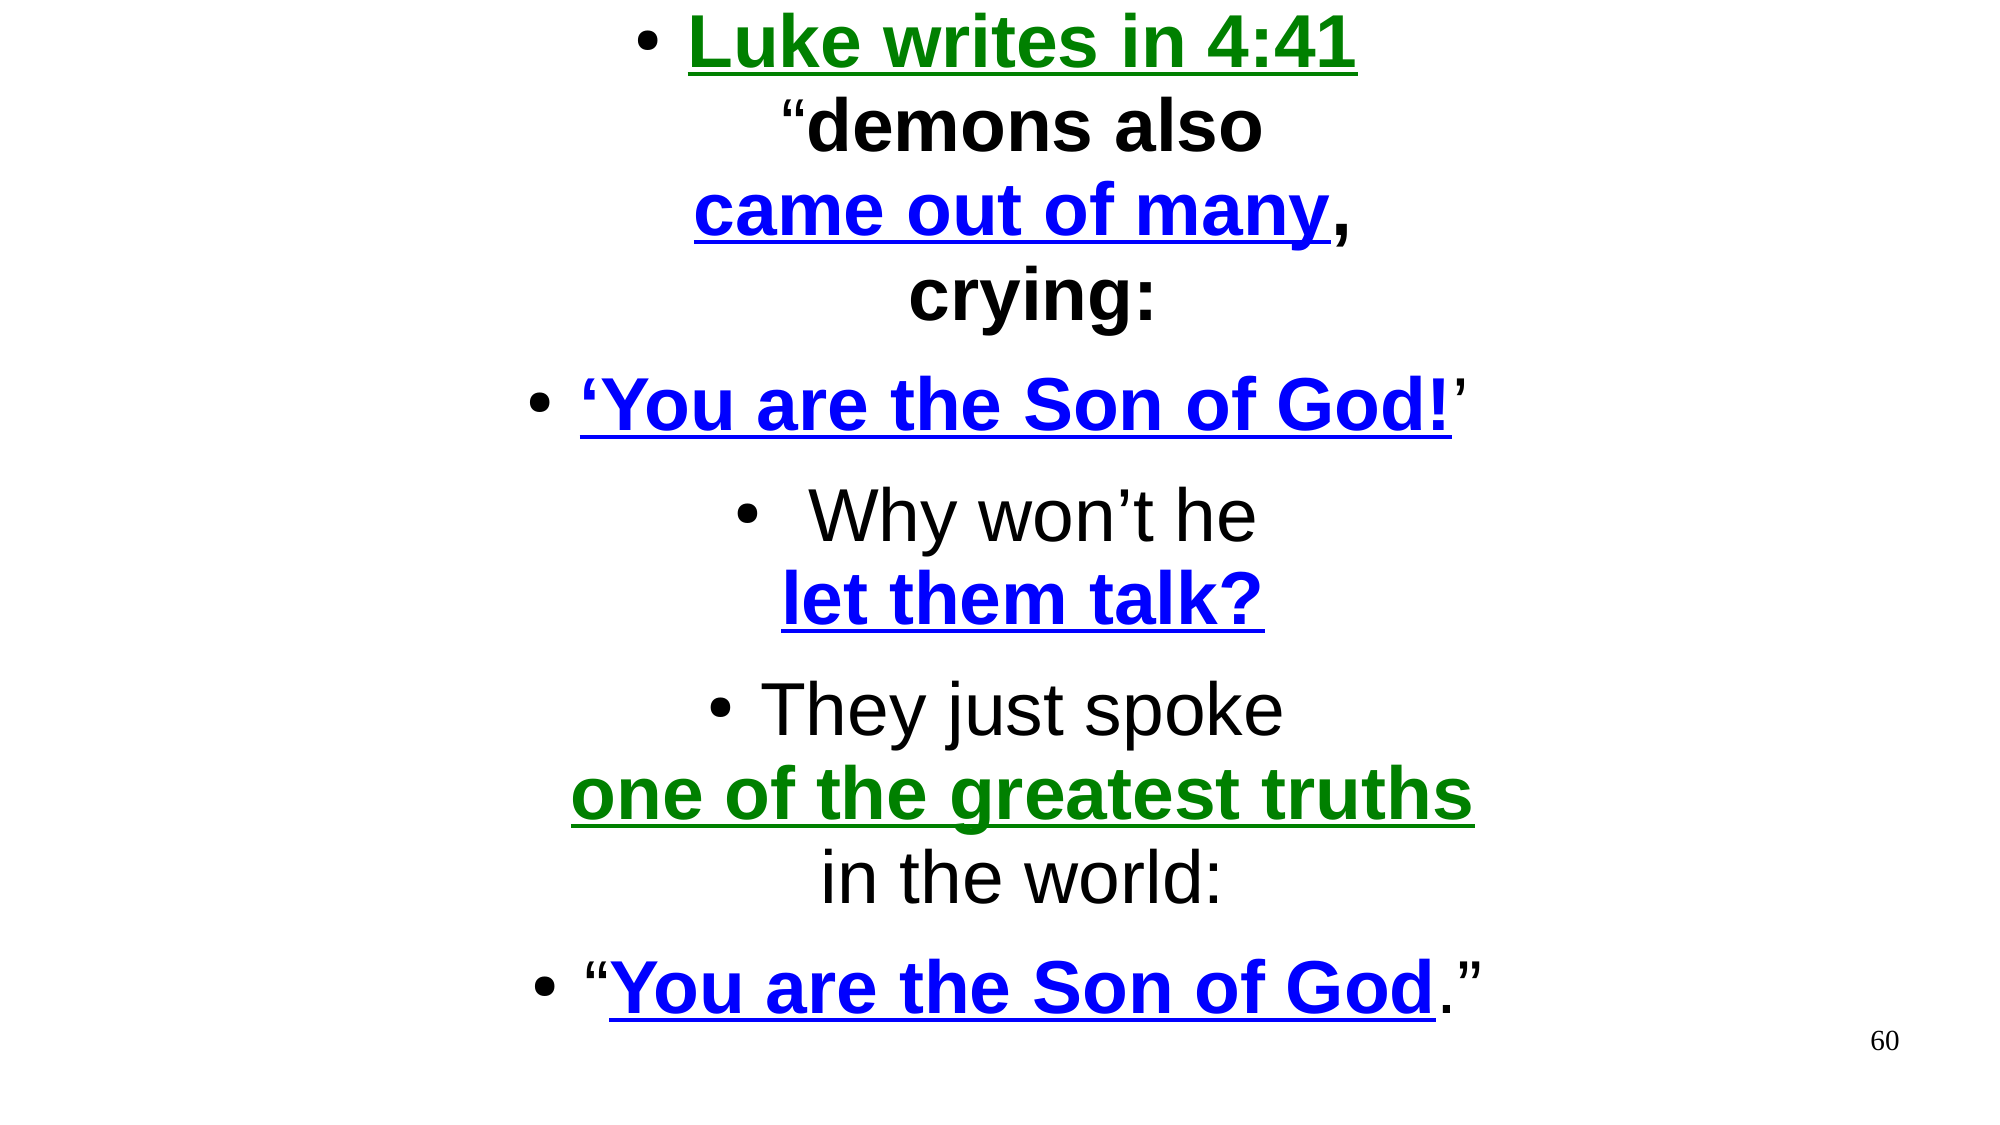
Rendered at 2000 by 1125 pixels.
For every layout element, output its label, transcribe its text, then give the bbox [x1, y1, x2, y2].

list Luke writes in 4:41 “demons also came out of many, crying: ‘You are the Son of God!’ Why won’t he let them talk? They just spoke one of the greatest truths in the world: “You are the Son of God.” [0, 0, 1996, 1123]
